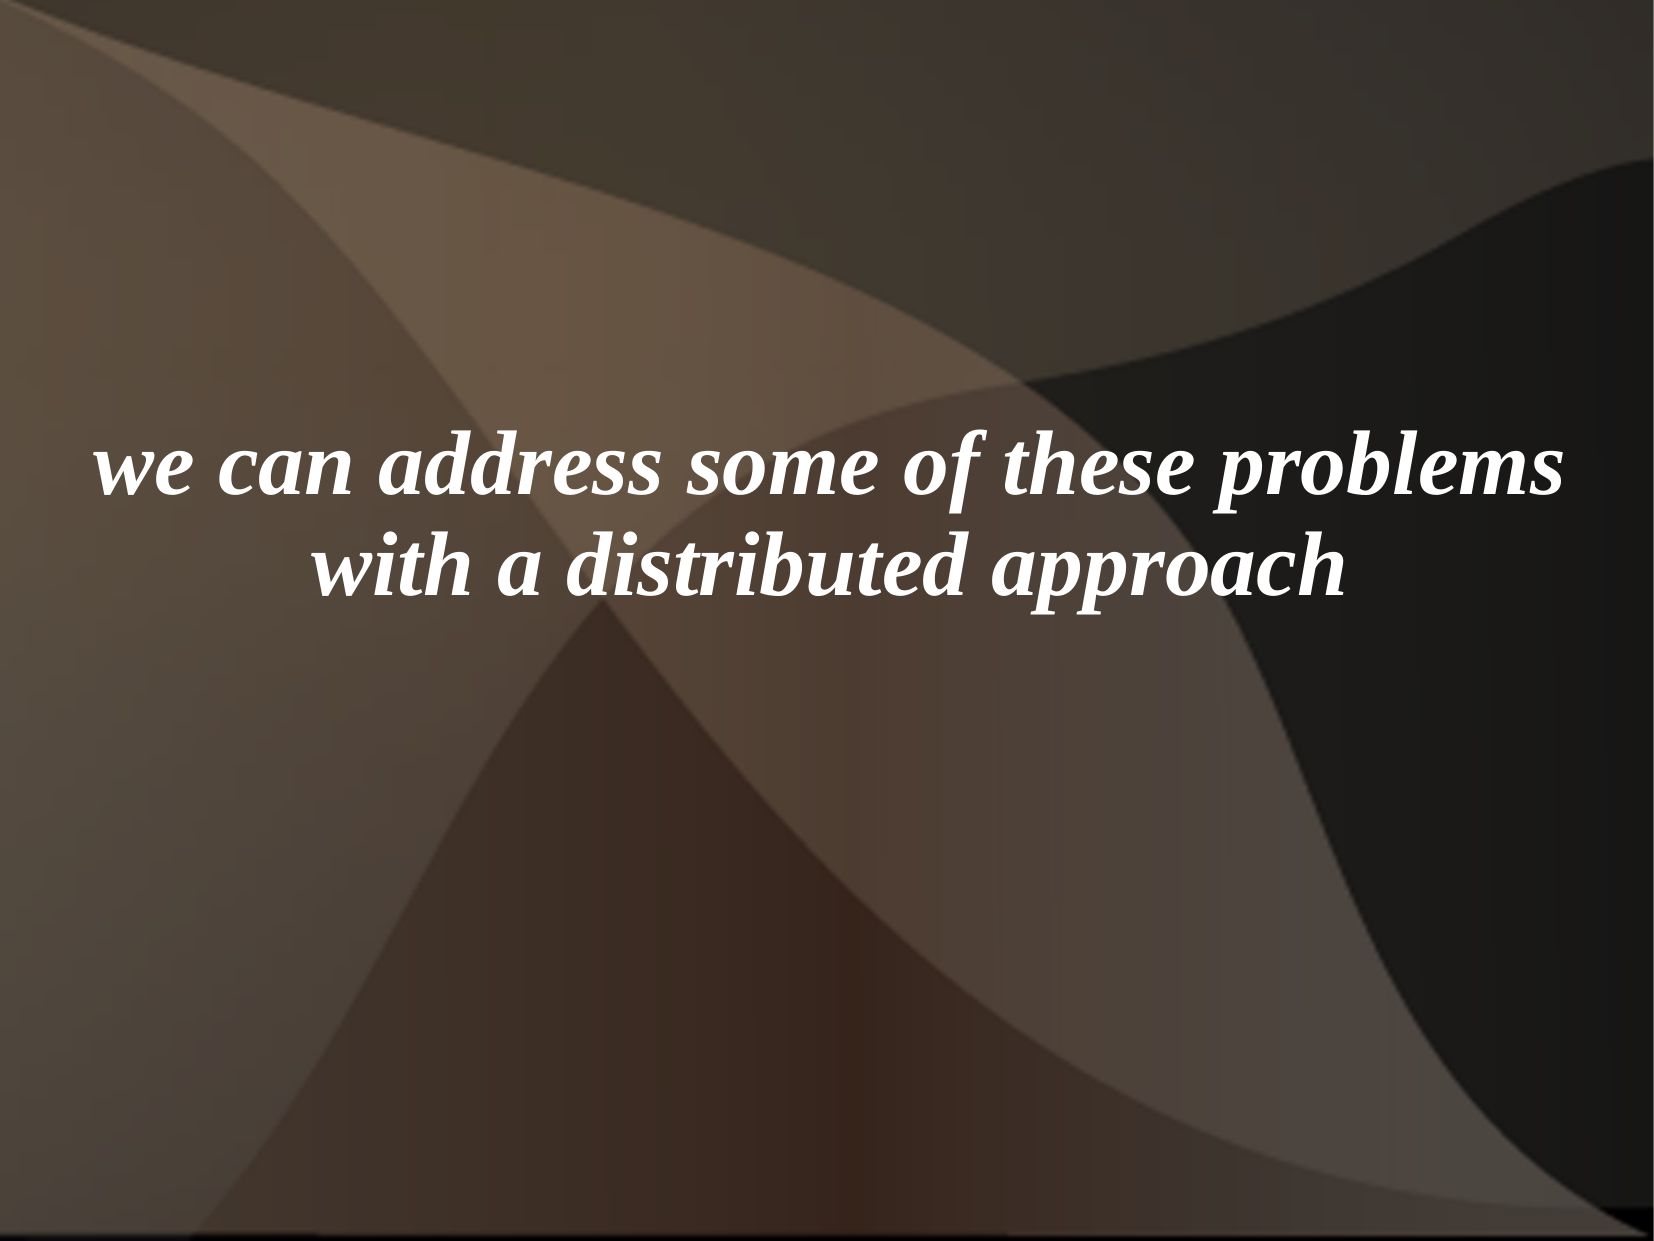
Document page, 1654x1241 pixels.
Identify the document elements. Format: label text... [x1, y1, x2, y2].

picture [0, 0, 1654, 1241]
title we can address some of these problems with a distributed approach [86, 412, 1576, 616]
